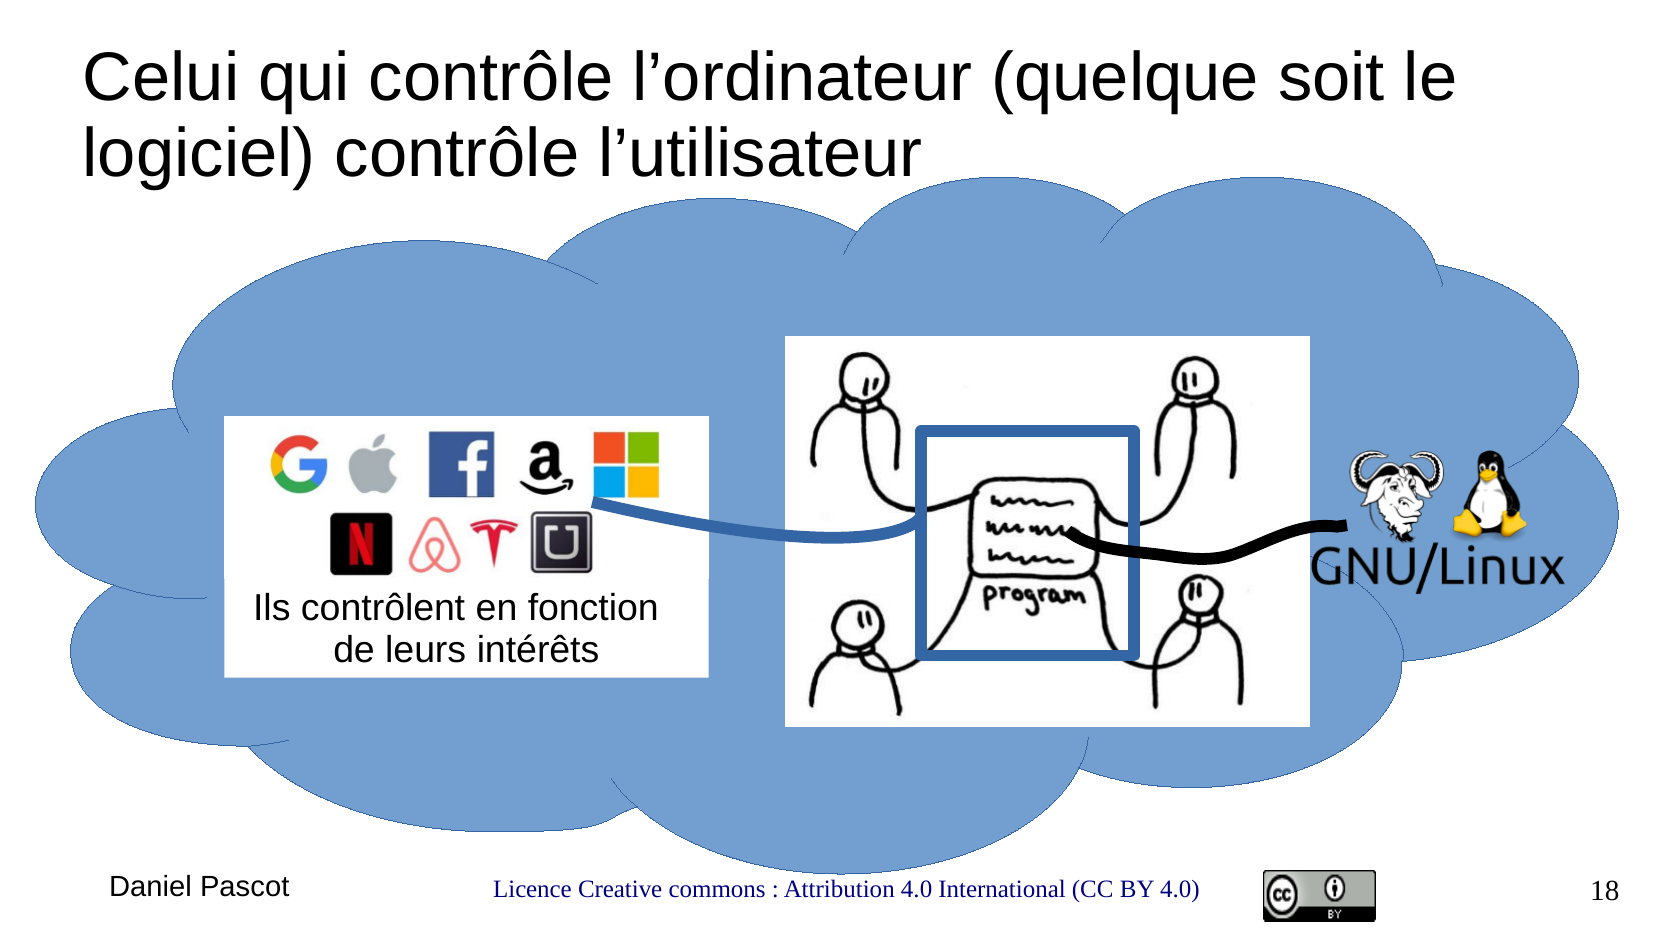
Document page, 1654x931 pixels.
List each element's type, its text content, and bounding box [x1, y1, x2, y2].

text_box Ils contrôlent en fonction de leurs intérêts [224, 578, 709, 678]
picture [1263, 870, 1376, 922]
picture [785, 336, 1568, 727]
picture [927, 437, 1128, 650]
picture [224, 416, 709, 578]
title Celui qui contrôle l’ordinateur (quelque soit le logiciel) contrôle l’utilisateur [82, 37, 1571, 193]
text_box [35, 193, 1619, 875]
